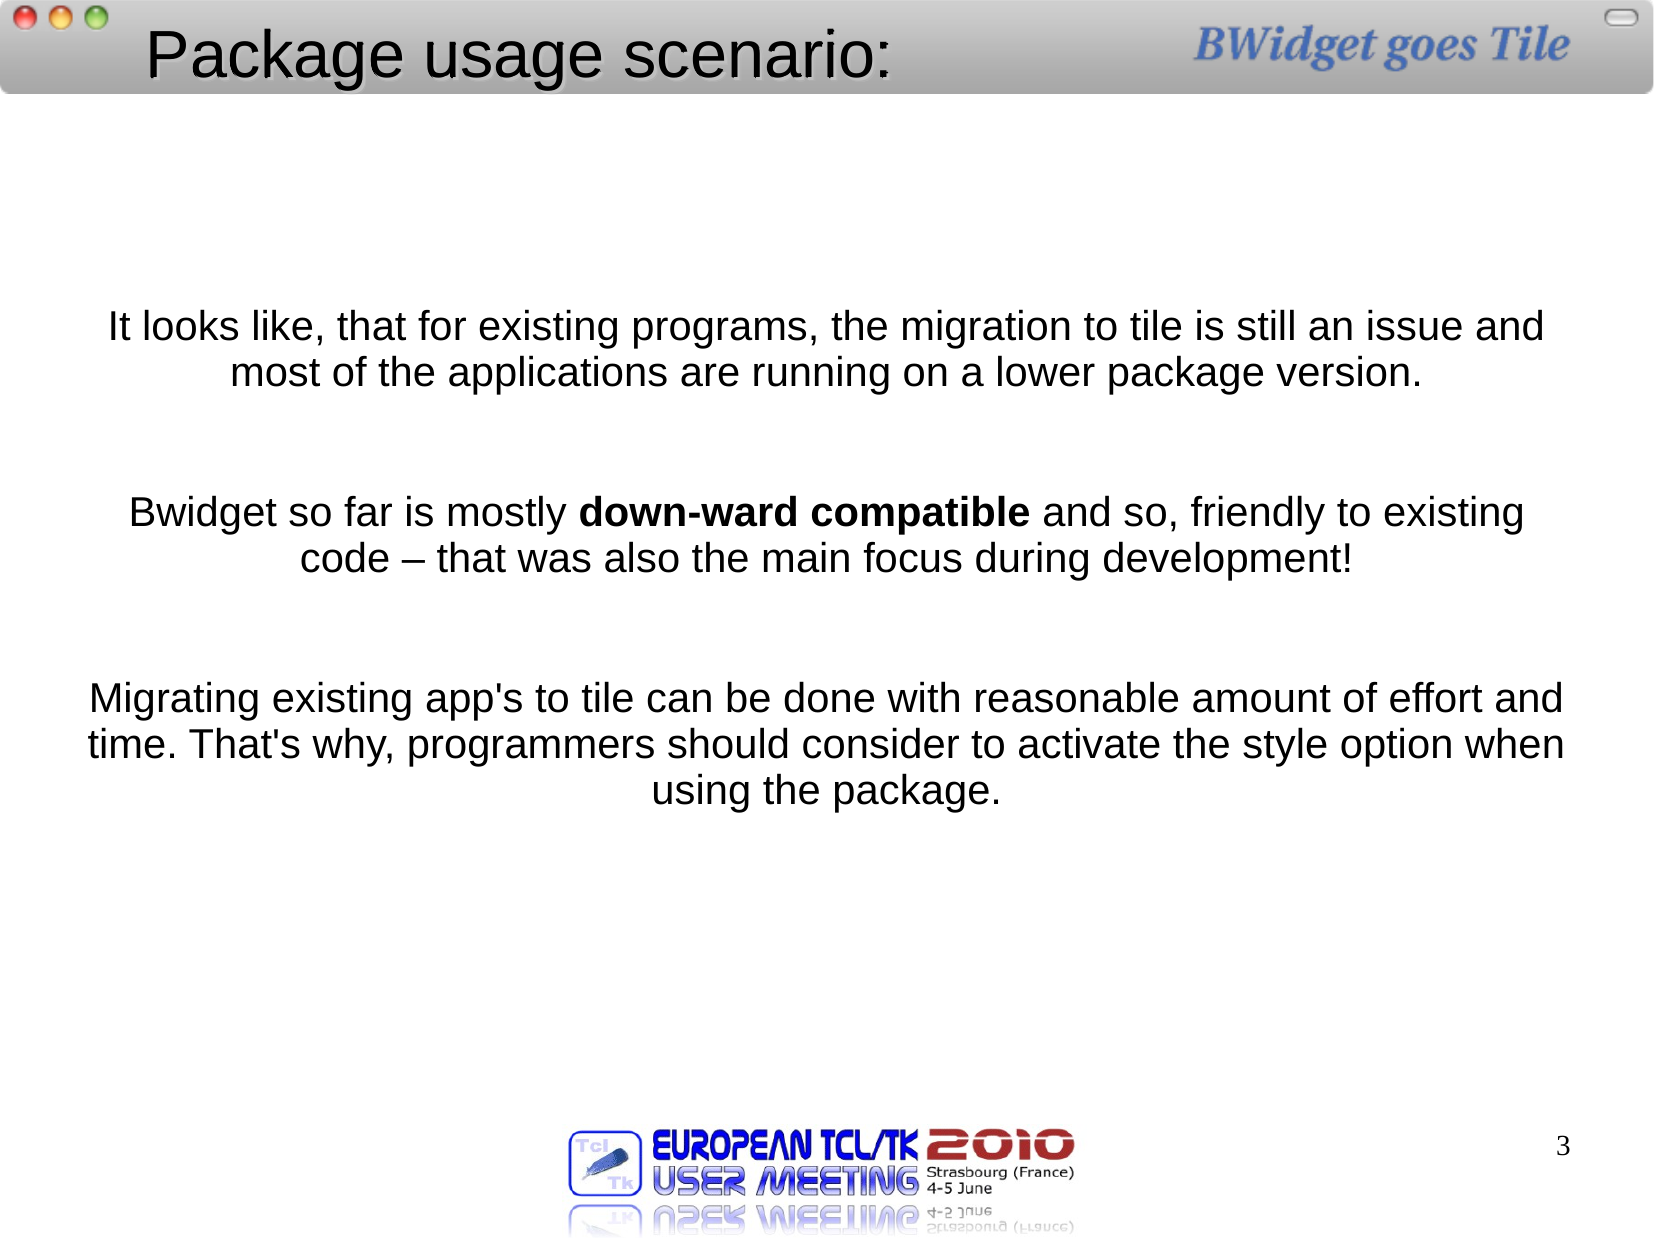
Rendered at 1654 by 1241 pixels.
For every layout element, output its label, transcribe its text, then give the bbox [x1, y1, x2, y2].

picture [0, 0, 1654, 94]
title Package usage scenario: [145, 16, 1156, 93]
picture [562, 1124, 1088, 1238]
subtitle It looks like, that for existing programs, the migration to tile is still an issue and most of the applications are running on a lower package version. Bwidget so far is mostly down-ward compatible and so, friendly to existing code – that was also the main focus during development! Migrating existing app's to tile can be done with reasonable amount of effort and time. That's why, programmers should consider to activate the style option when using the package. [82, 107, 1571, 1056]
